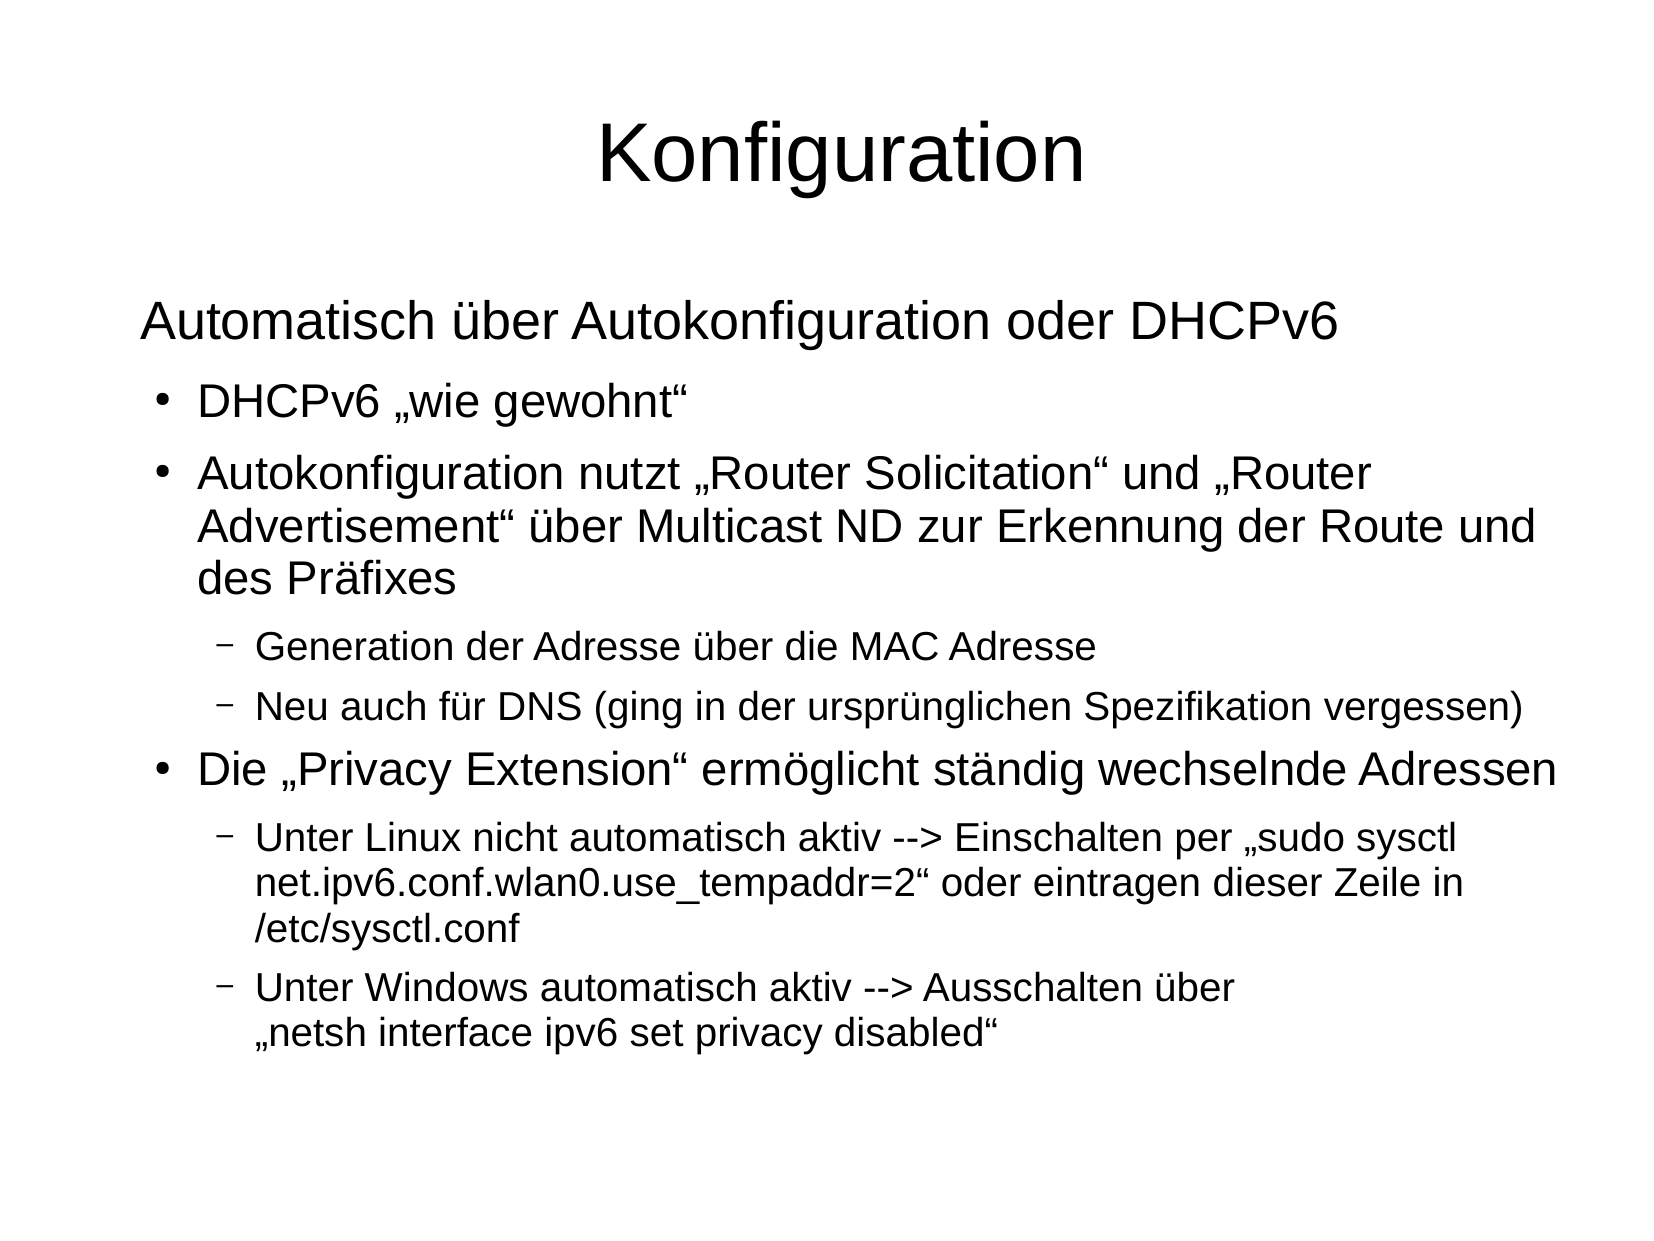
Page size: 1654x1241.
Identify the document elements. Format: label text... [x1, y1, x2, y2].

list Automatisch über Autokonfiguration oder DHCPv6 DHCPv6 „wie gewohnt“ Autokonfiguration nutzt „Router Solicitation“ und „Router Advertisement“ über Multicast ND zur Erkennung der Route und des Präfixes Generation der Adresse über die MAC Adresse Neu auch für DNS (ging in der ursprünglichen Spezifikation vergessen) Die „Privacy Extension“ ermöglicht ständig wechselnde Adressen Unter Linux nicht automatisch aktiv --> Einschalten per „sudo sysctl net.ipv6.conf.wlan0.use_tempaddr=2“ oder eintragen dieser Zeile in /etc/sysctl.conf Unter Windows automatisch aktiv --> Ausschalten über „netsh interface ipv6 set privacy disabled“ [82, 290, 1571, 1109]
title Konfiguration [82, 49, 1571, 257]
